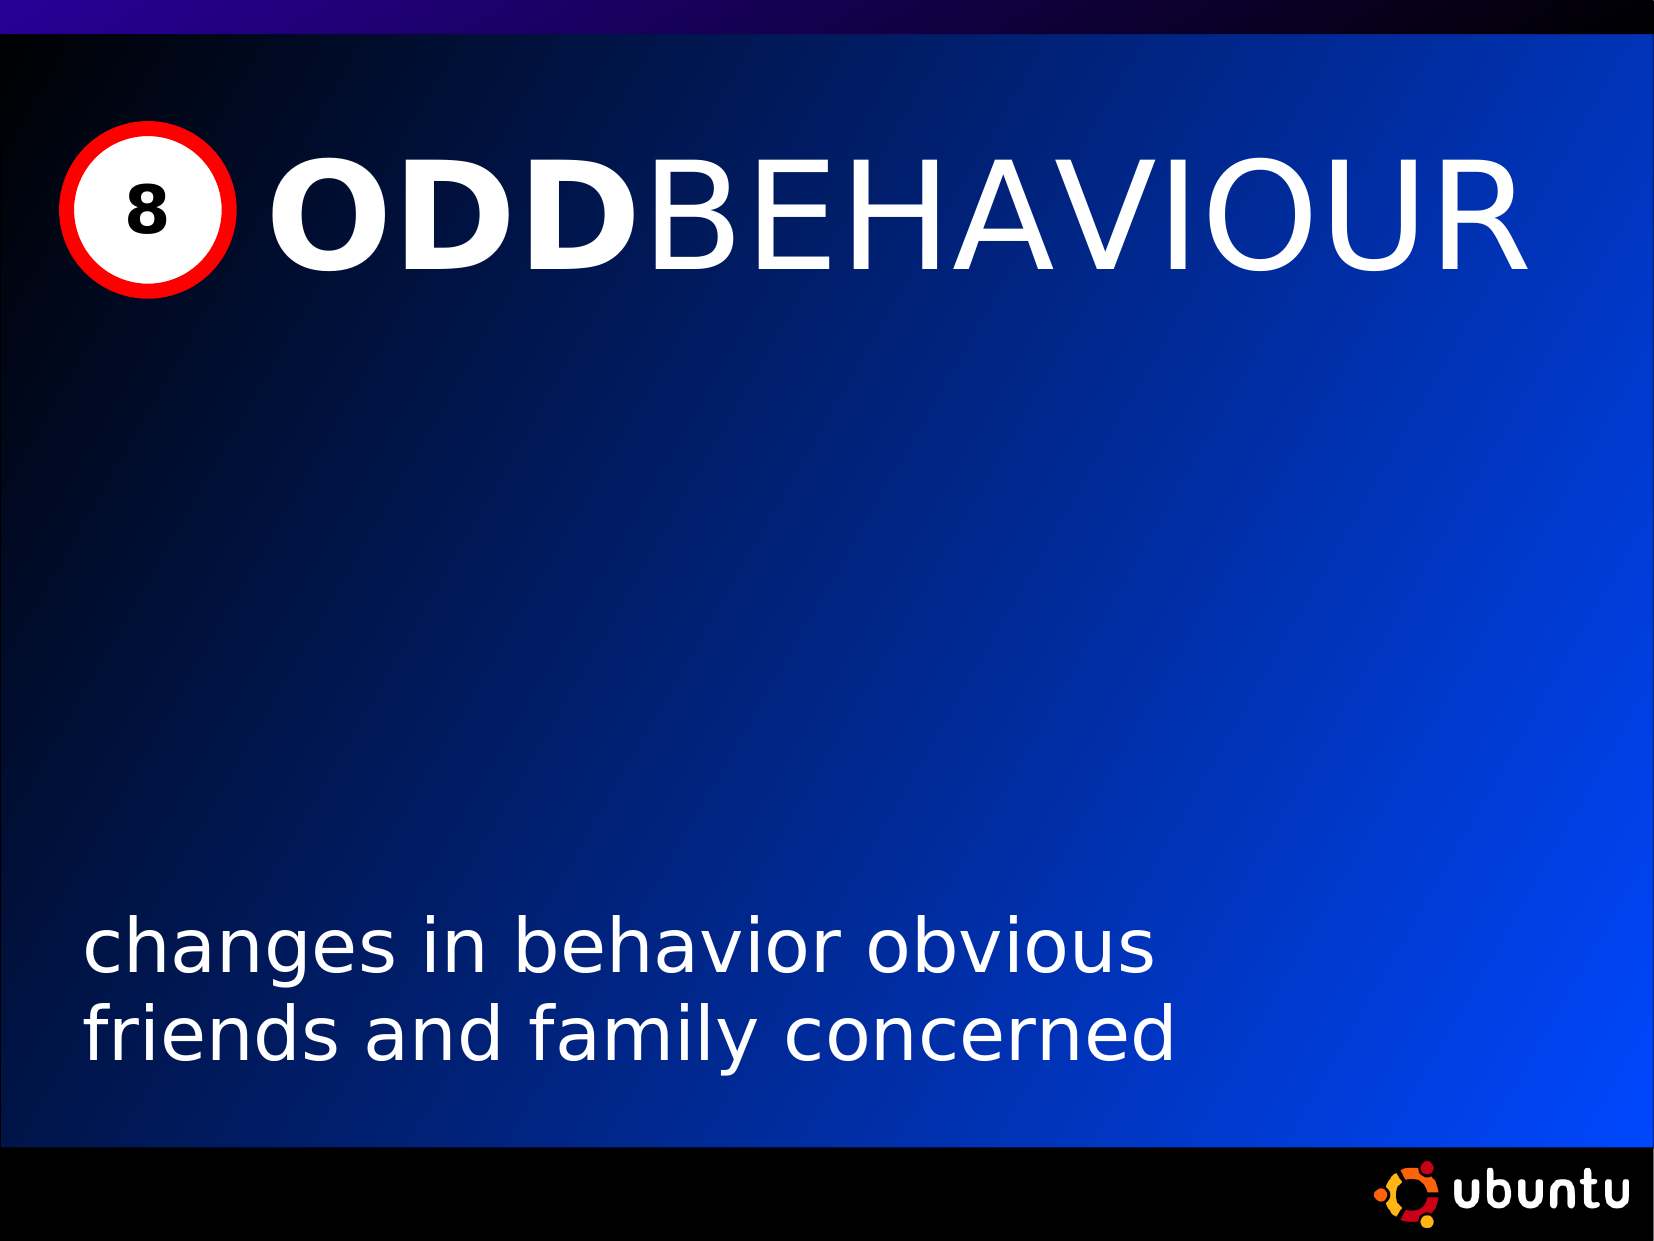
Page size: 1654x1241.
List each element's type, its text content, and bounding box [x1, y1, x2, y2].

text_box [0, 0, 1654, 1241]
text_box 8 [66, 128, 230, 292]
picture [1374, 1161, 1629, 1228]
text_box ODDBEHAVIOUR [265, 128, 1534, 304]
text_box changes in behavior obvious friends and family concerned [82, 902, 1179, 1078]
